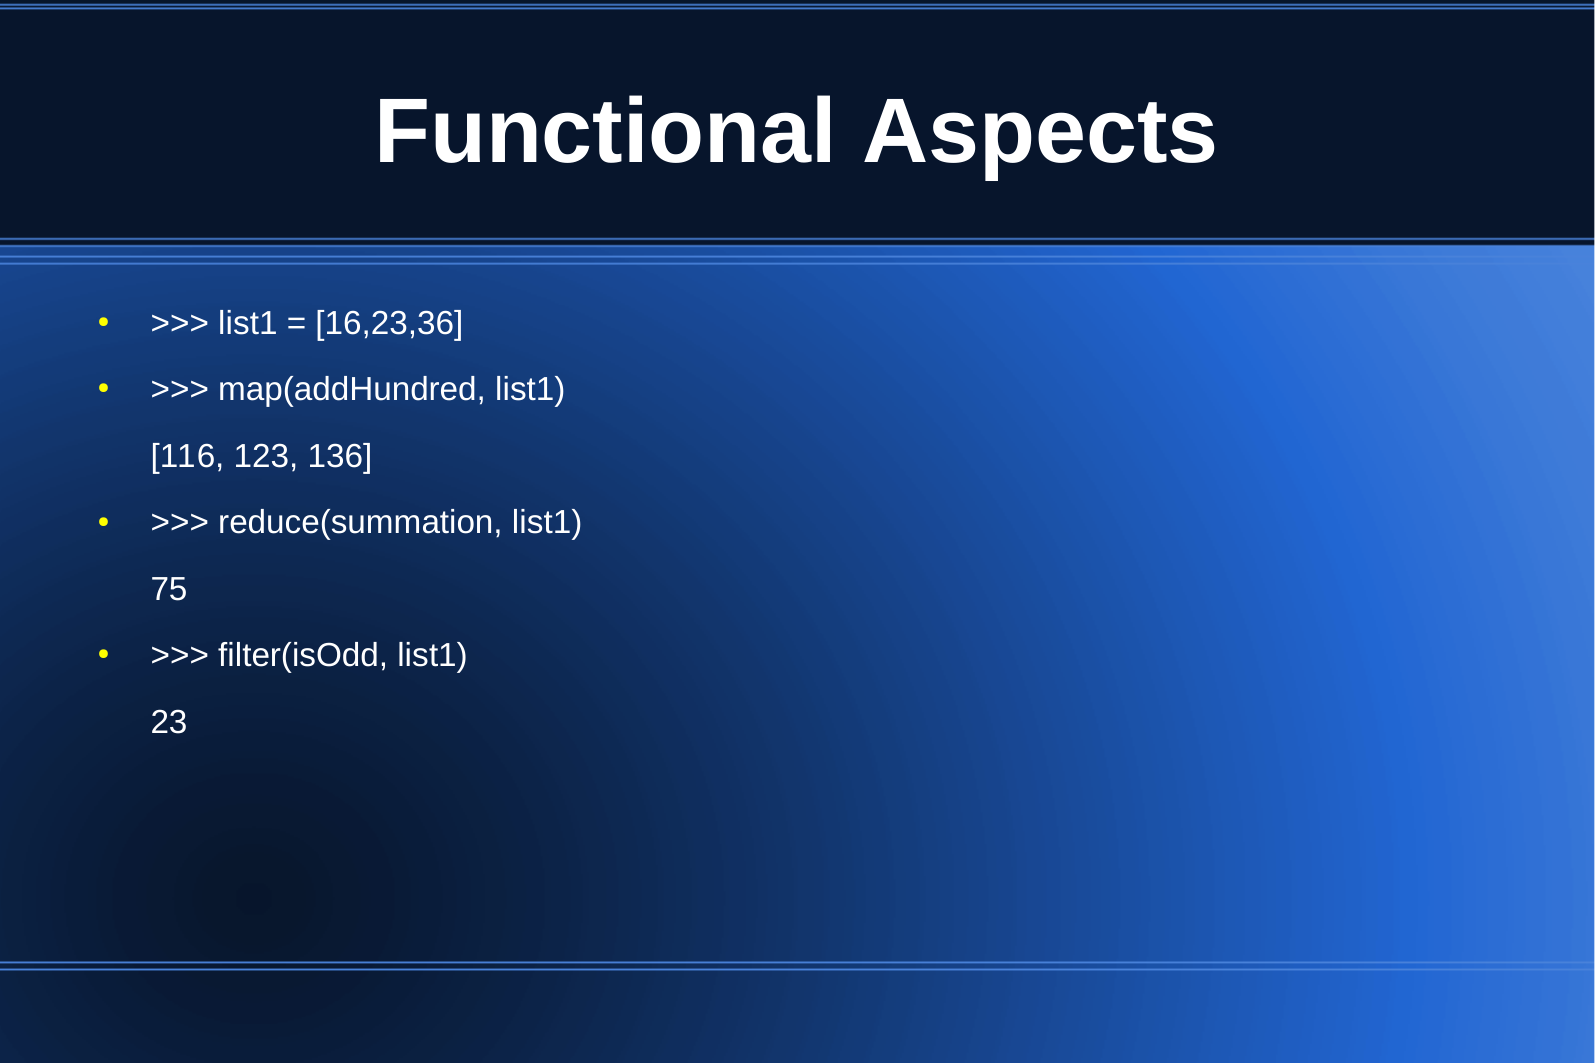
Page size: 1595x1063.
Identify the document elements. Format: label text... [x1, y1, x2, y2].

picture [0, 0, 1595, 1063]
list >>> list1 = [16,23,36] >>> map(addHundred, list1) [116, 123, 136] >>> reduce(summation, list1) 75 >>> filter(isOdd, list1) 23 [79, 304, 1515, 1014]
title Functional Aspects [79, 49, 1515, 213]
